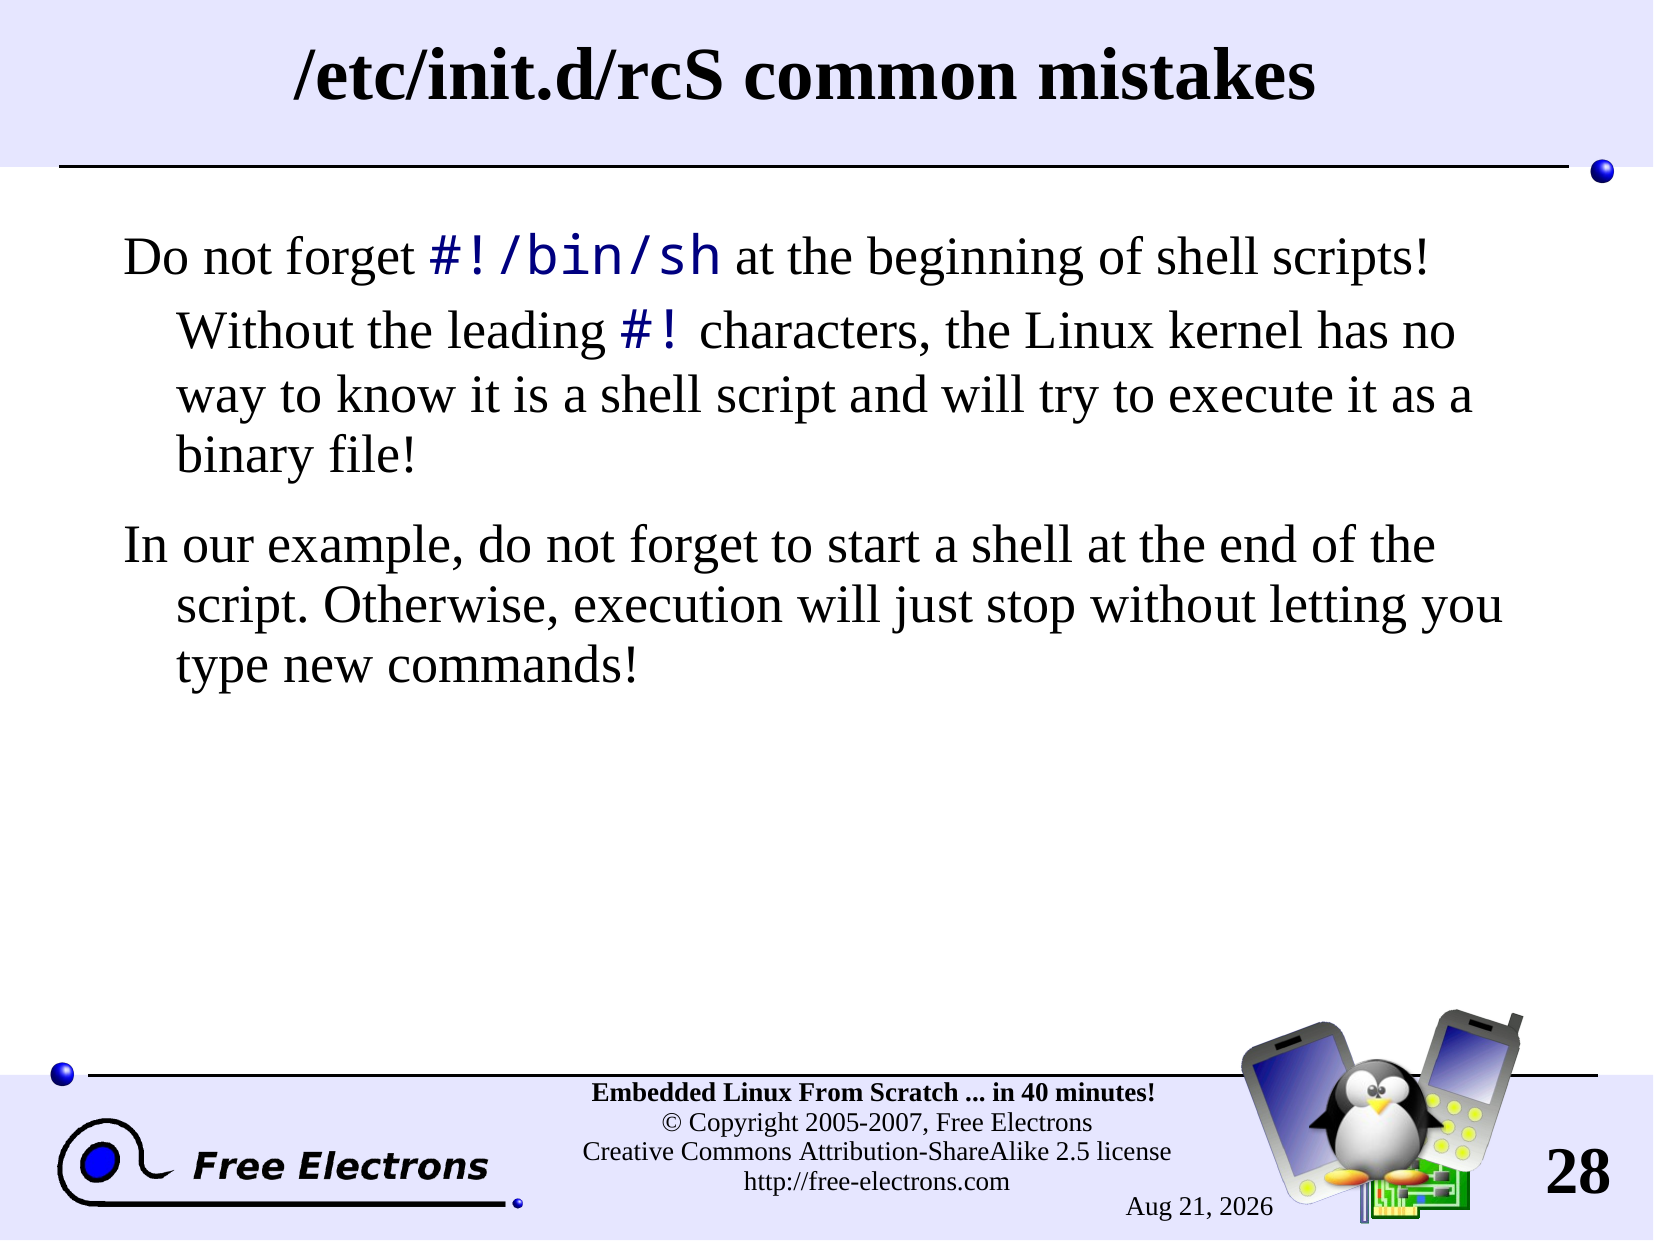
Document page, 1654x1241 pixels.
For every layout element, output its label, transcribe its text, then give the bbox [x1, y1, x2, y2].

picture [50, 1107, 527, 1216]
title /etc/init.d/rcS common mistakes [60, 18, 1551, 132]
picture [1225, 983, 1538, 1241]
list Do not forget #!/bin/sh at the beginning of shell scripts! Without the leading #! characters, the Linux kernel has no way to know it is a shell script and will try to execute it as a binary file! In our example, do not forget to start a shell at the end of the script. Otherwise, execution will just stop without letting you type new commands! [105, 216, 1518, 980]
